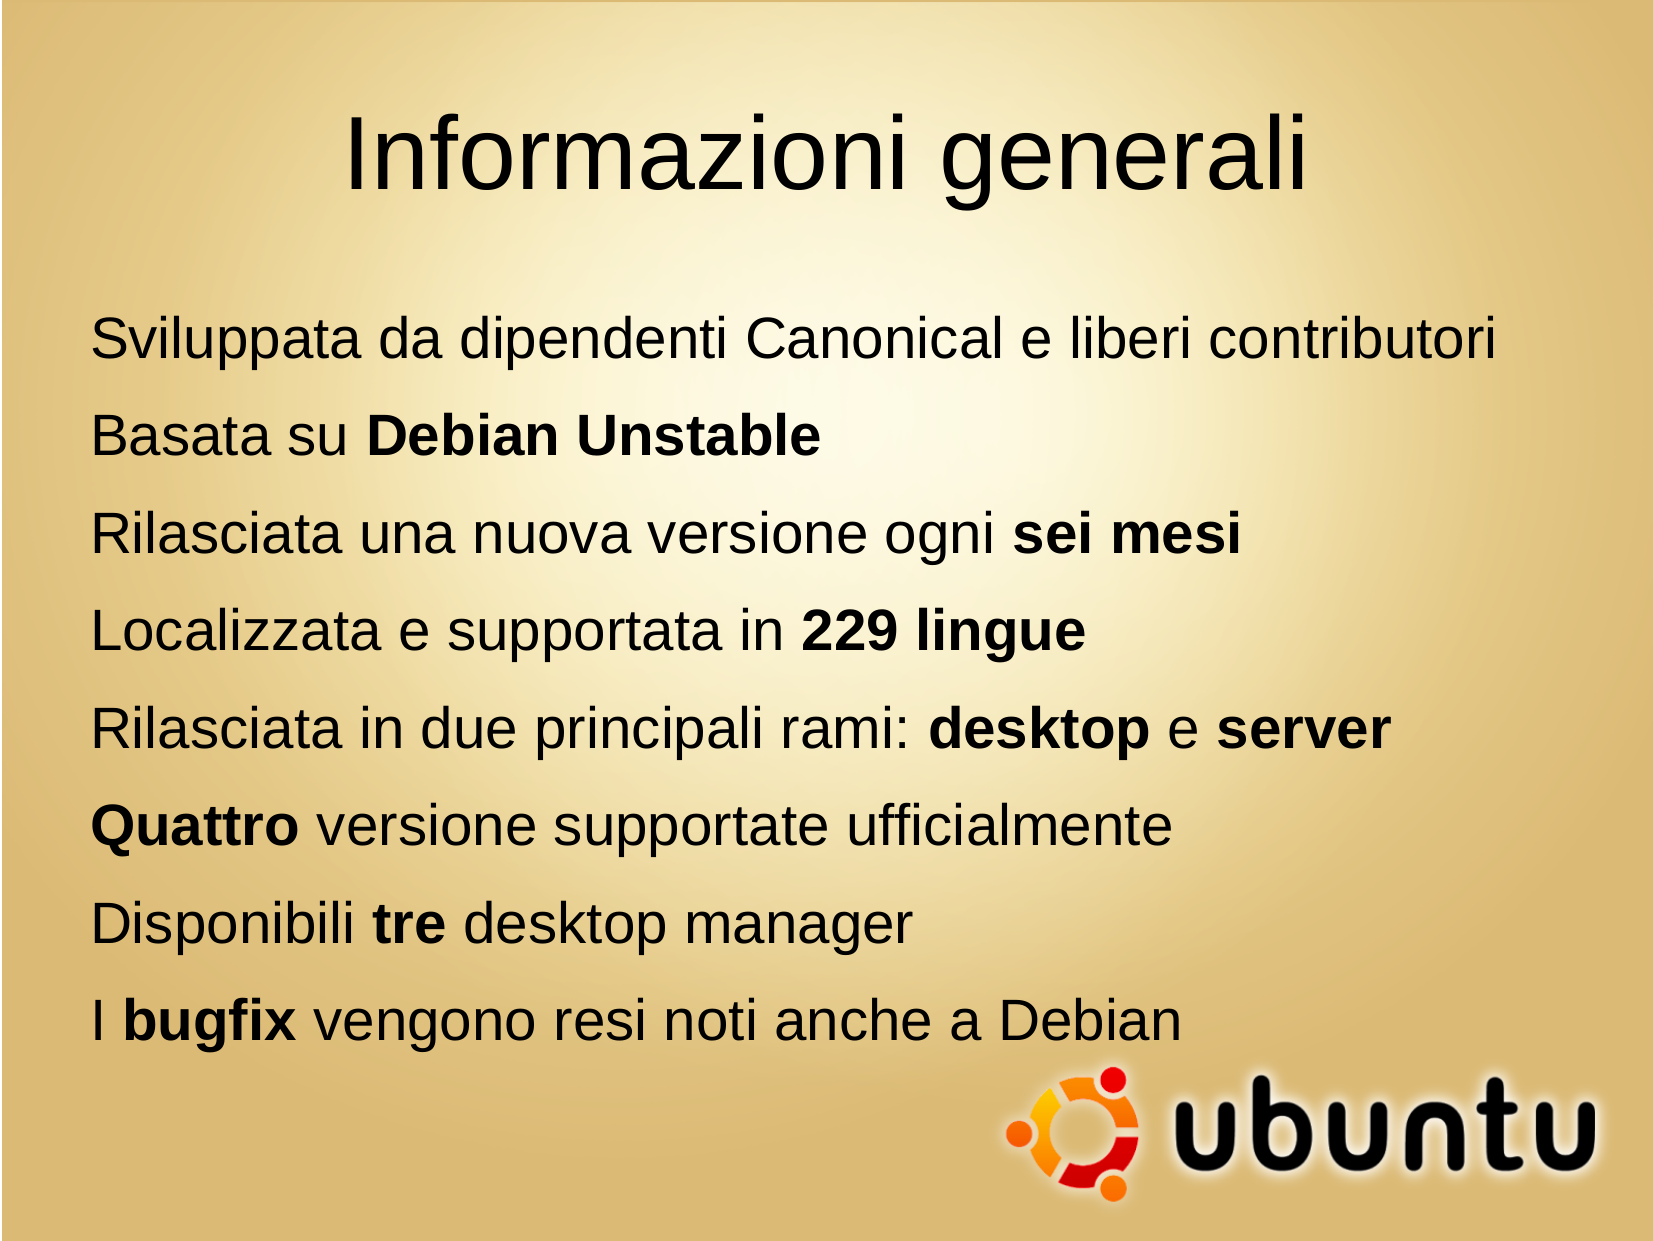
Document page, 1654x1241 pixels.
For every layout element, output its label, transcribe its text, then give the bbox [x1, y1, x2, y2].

picture [2, 0, 1654, 1241]
text_box Sviluppata da dipendenti Canonical e liberi contributori Basata su Debian Unstable Rilasciata una nuova versione ogni sei mesi Localizzata e supportata in 229 lingue Rilasciata in due principali rami: desktop e server Quattro versione supportate ufficialmente Disponibili tre desktop manager I bugfix vengono resi noti anche a Debian [59, 265, 1595, 1052]
title Informazioni generali [82, 49, 1571, 257]
